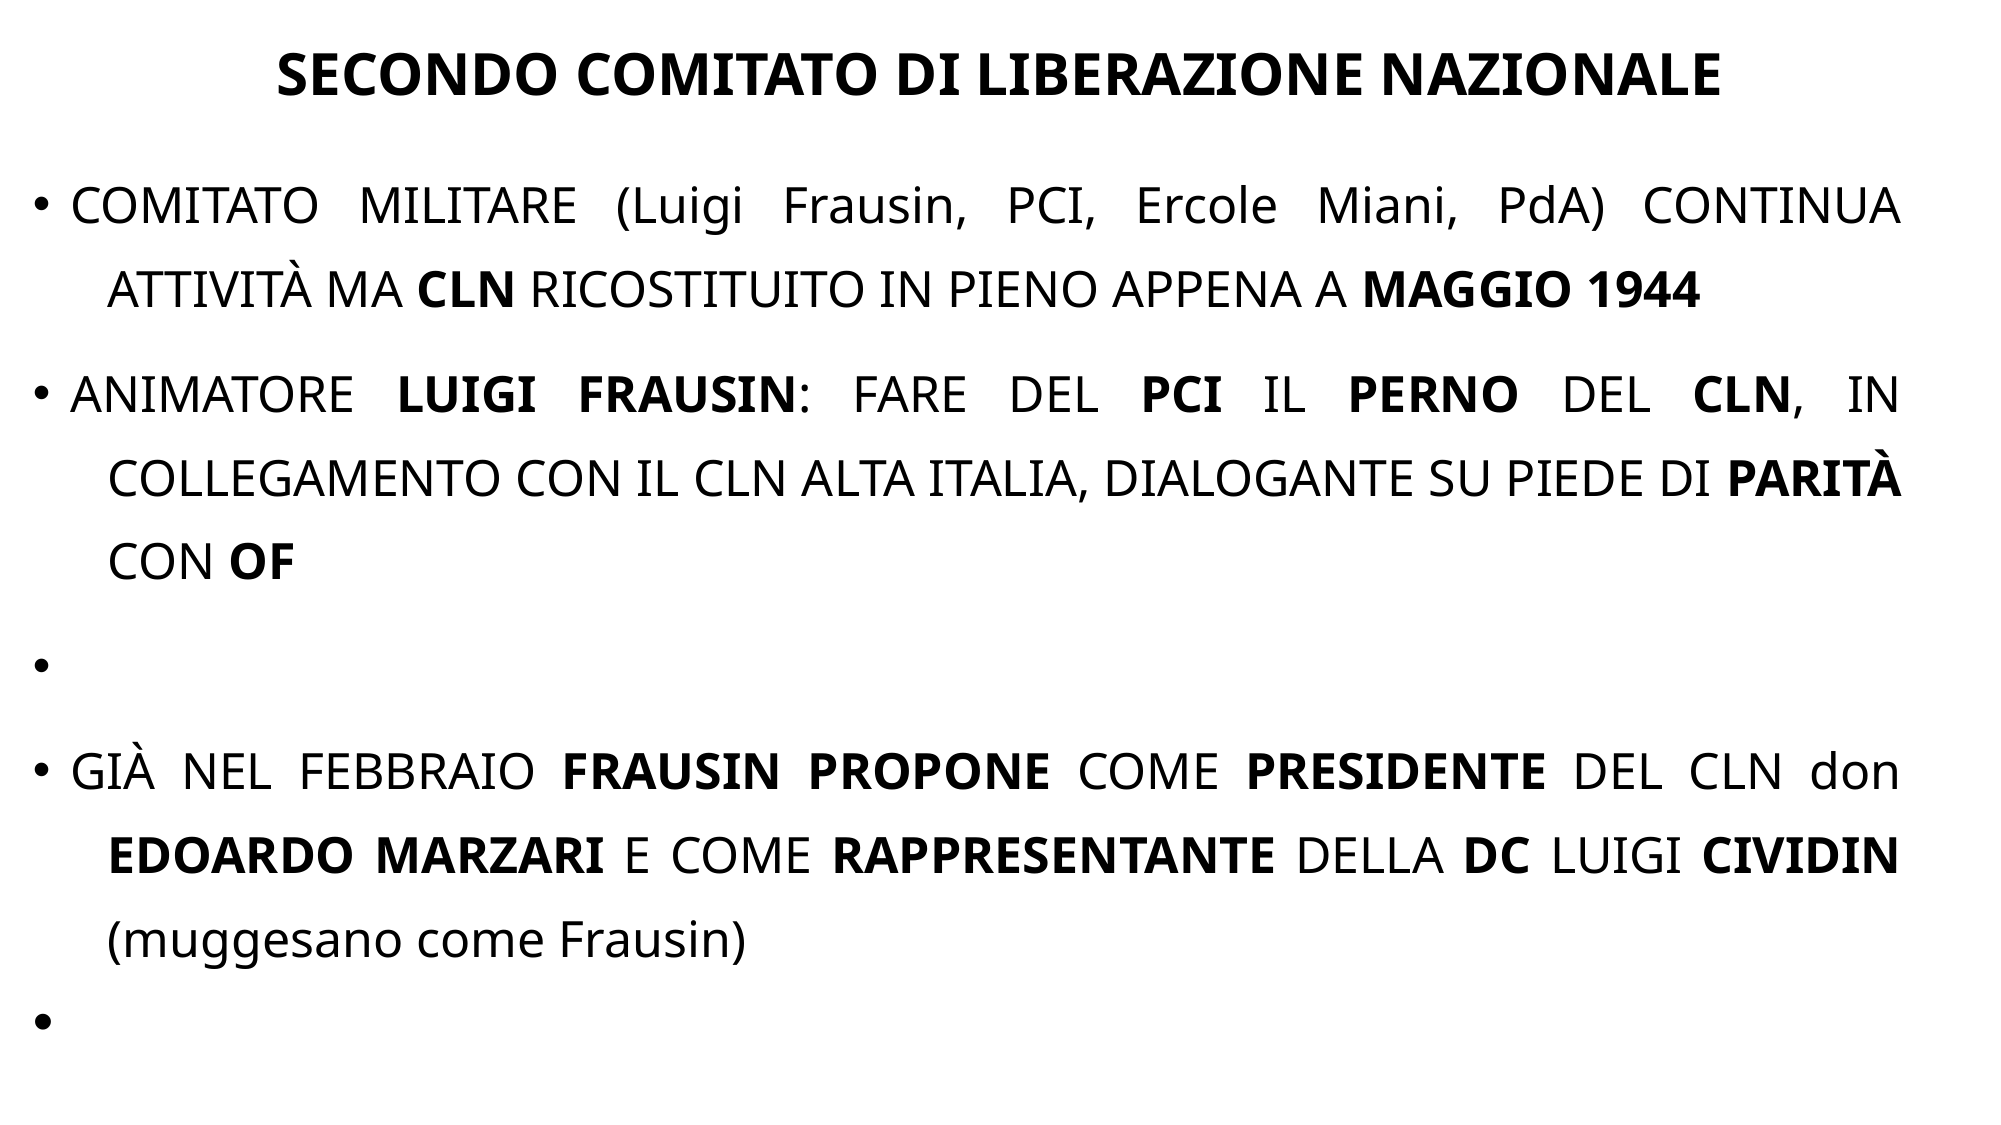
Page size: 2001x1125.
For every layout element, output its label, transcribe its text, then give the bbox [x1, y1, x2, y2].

list COMITATO MILITARE (Luigi Frausin, PCI, Ercole Miani, PdA) CONTINUA ATTIVITÀ MA CLN RICOSTITUITO IN PIENO APPENA A MAGGIO 1944 ANIMATORE LUIGI FRAUSIN: FARE DEL PCI IL PERNO DEL CLN, IN COLLEGAMENTO CON IL CLN ALTA ITALIA, DIALOGANTE SU PIEDE DI PARITÀ CON OF GIÀ NEL FEBBRAIO FRAUSIN PROPONE COME PRESIDENTE DEL CLN don EDOARDO MARZARI E COME RAPPRESENTANTE DELLA DC LUIGI CIVIDIN (muggesano come Frausin) [17, 141, 1917, 1014]
title SECONDO COMITATO DI LIBERAZIONE NAZIONALE [137, 22, 1863, 131]
